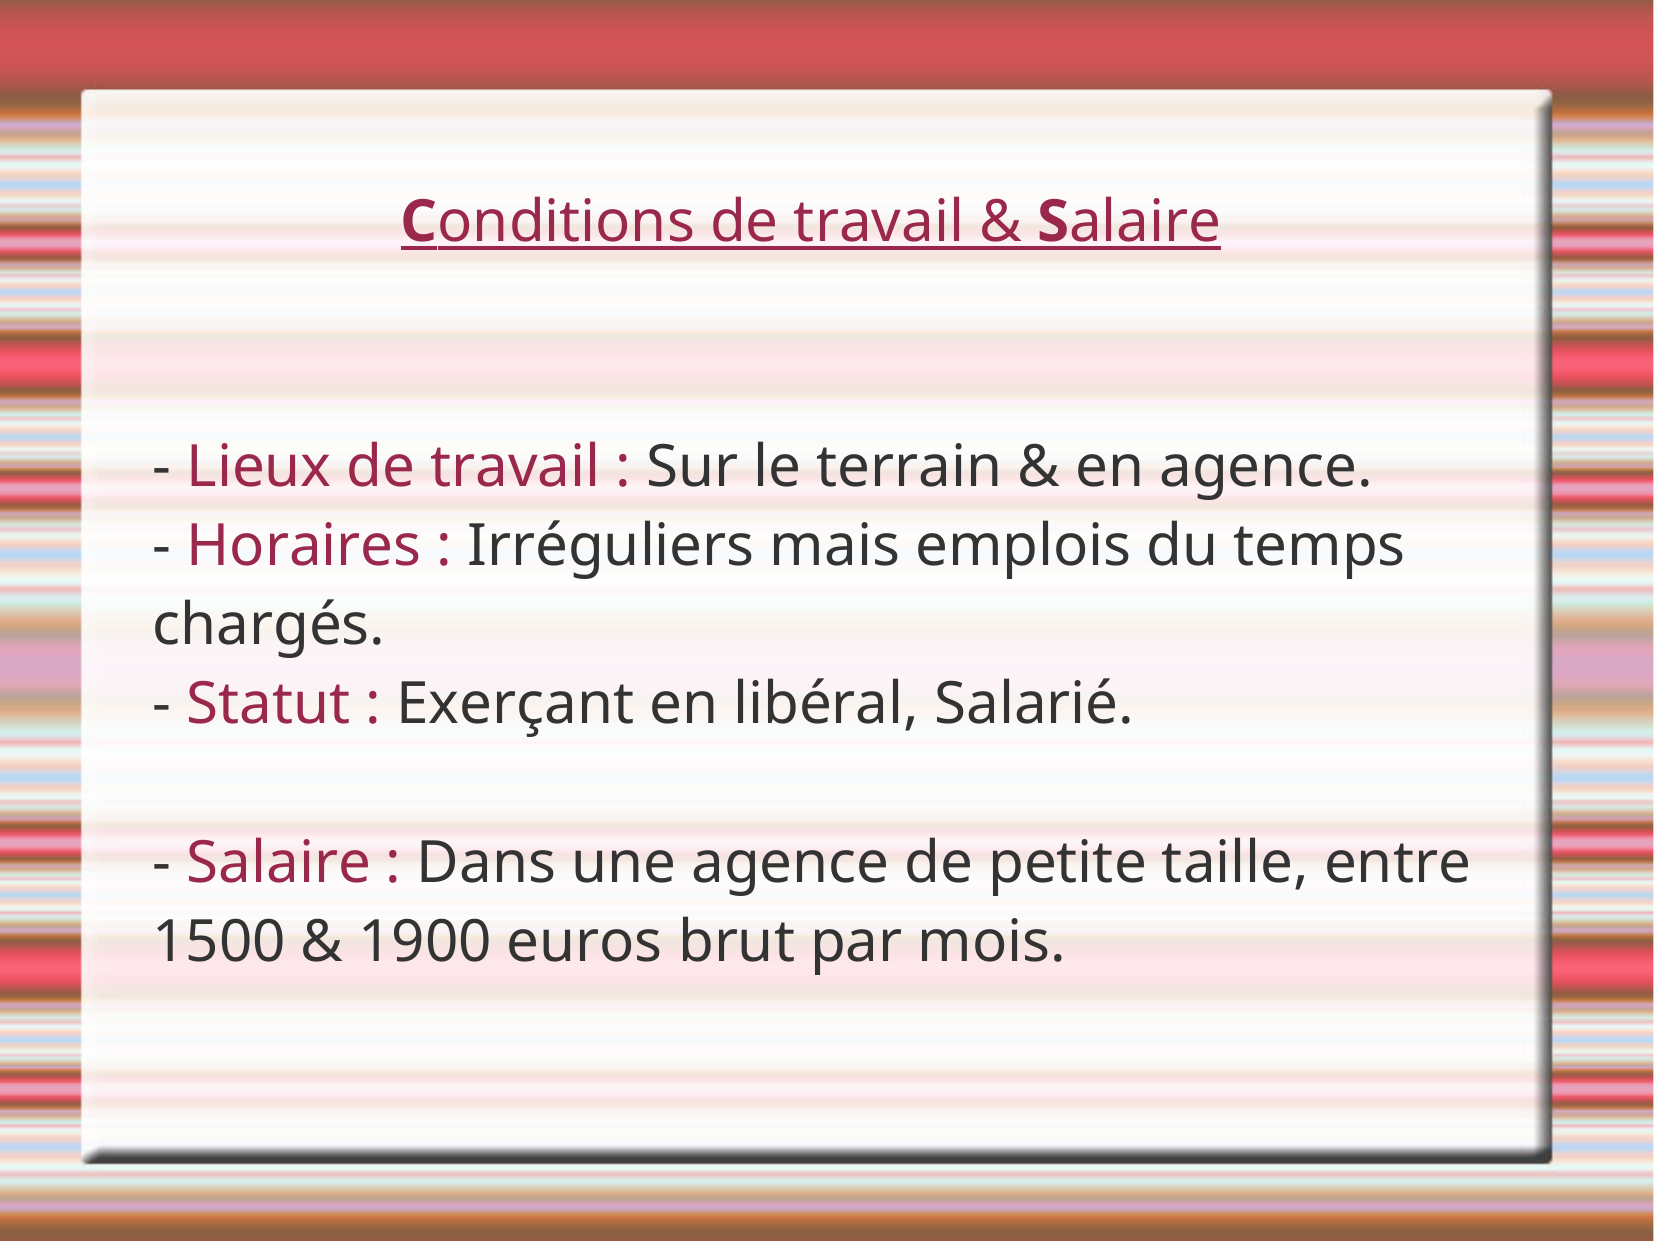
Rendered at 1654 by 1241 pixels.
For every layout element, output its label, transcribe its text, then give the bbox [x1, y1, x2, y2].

title Conditions de travail & Salaire [88, 114, 1534, 322]
list - Lieux de travail : Sur le terrain & en agence. - Horaires : Irréguliers mais emplois du temps chargés. - Statut : Exerçant en libéral, Salarié. - Salaire : Dans une agence de petite taille, entre 1500 & 1900 euros brut par mois. [152, 344, 1534, 1127]
picture [0, 0, 1654, 1241]
